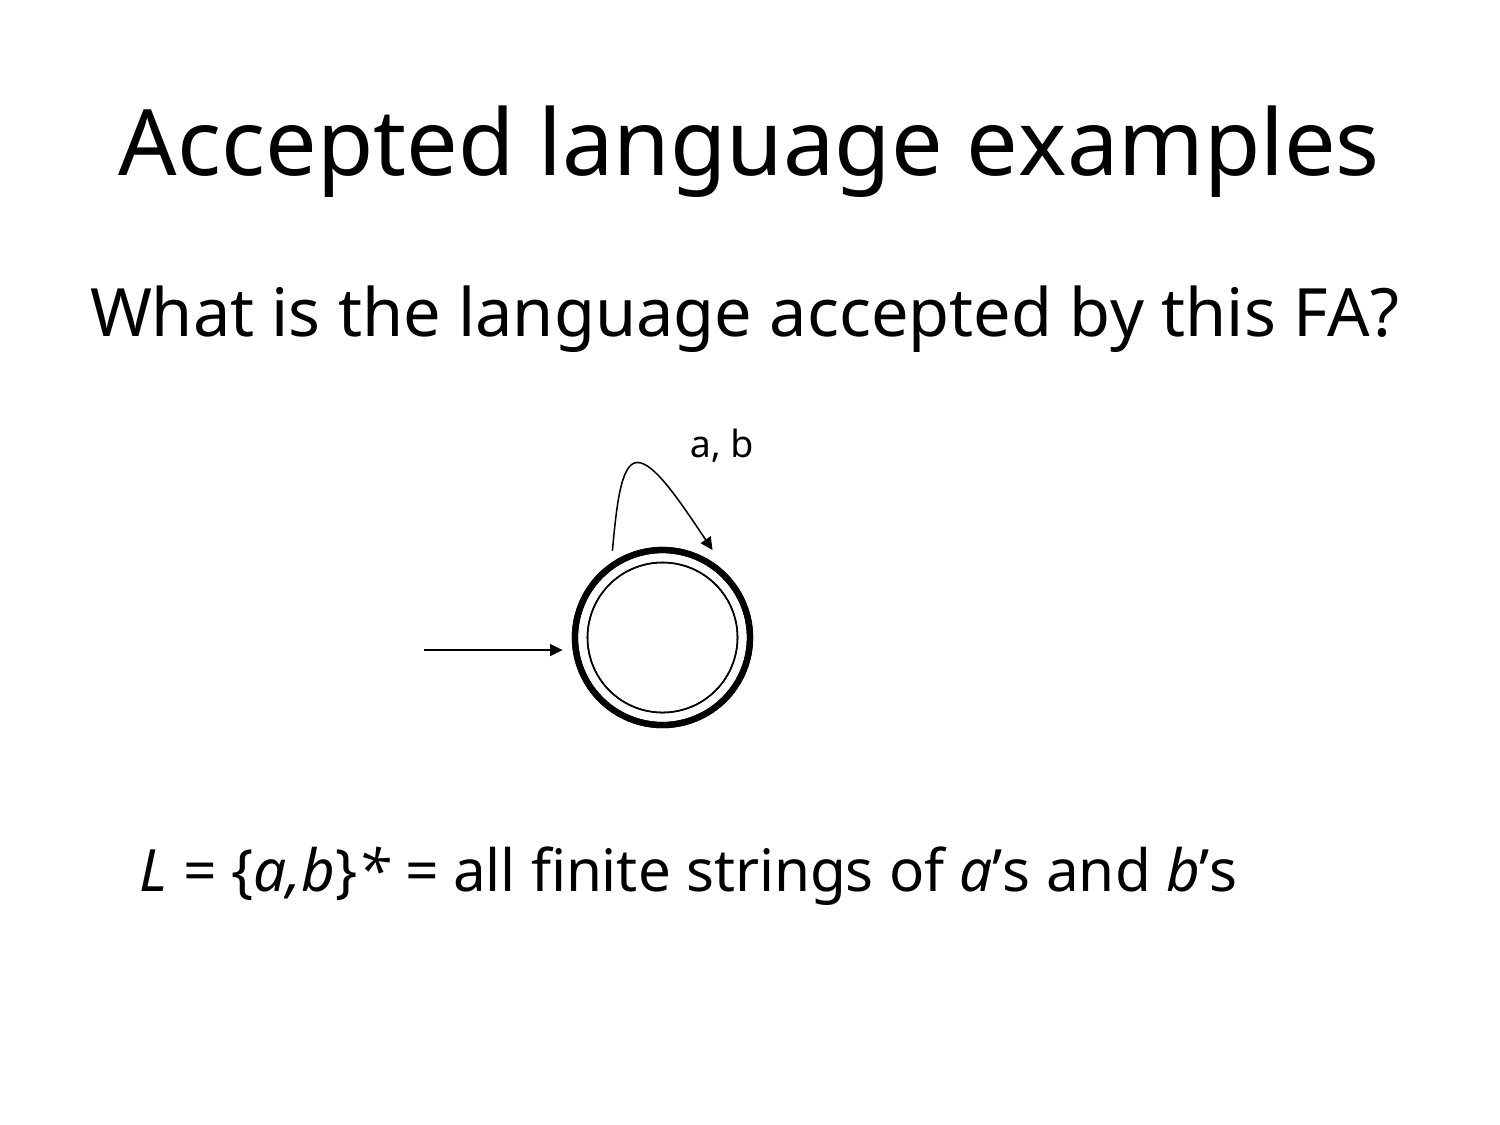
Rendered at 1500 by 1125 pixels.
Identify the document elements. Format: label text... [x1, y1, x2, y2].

text_box L = {a,b}* = all finite strings of a’s and b’s [124, 825, 1288, 911]
title Accepted language examples [75, 45, 1426, 233]
text_box a, b [675, 412, 838, 473]
list What is the language accepted by this FA? [75, 262, 1426, 1005]
